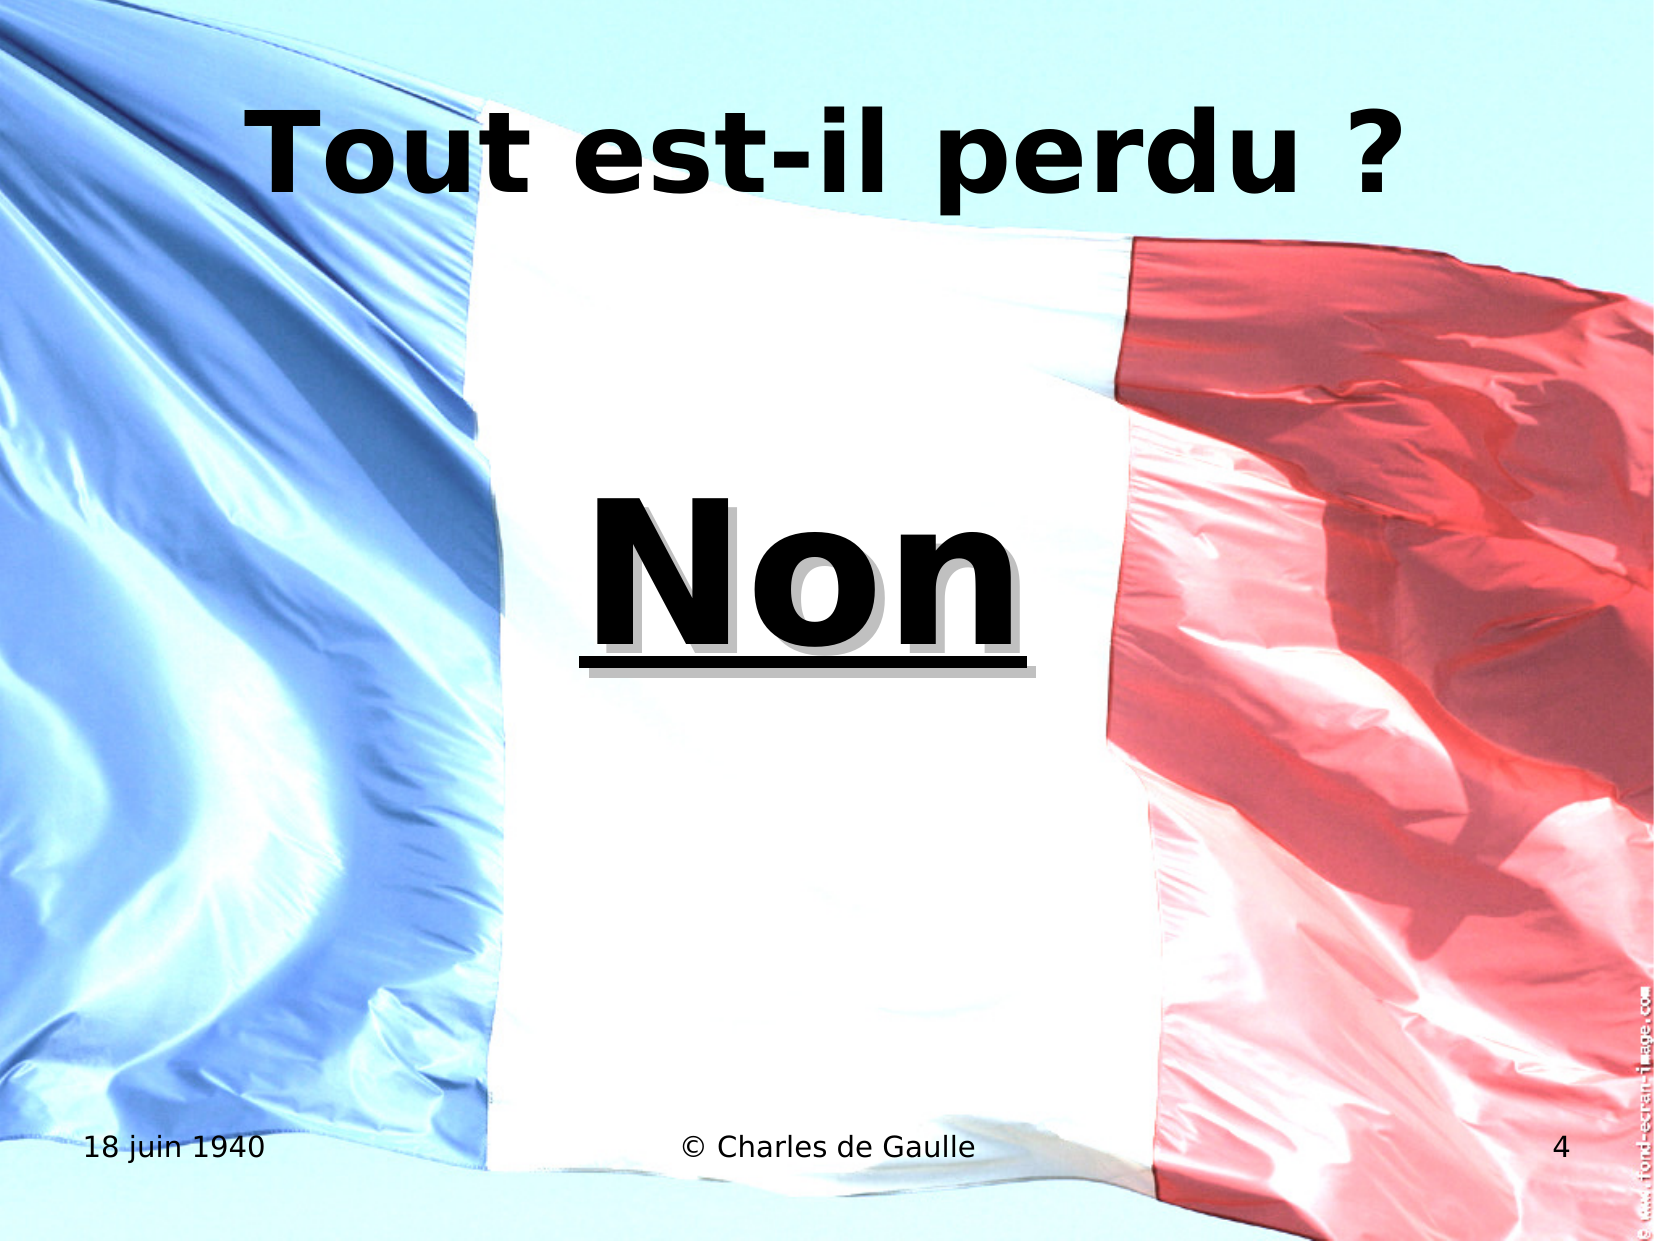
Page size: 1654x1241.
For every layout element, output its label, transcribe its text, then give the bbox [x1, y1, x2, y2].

picture [0, 0, 1654, 1241]
title Tout est-il perdu ? [82, 56, 1571, 250]
text_box Non [564, 451, 1033, 699]
